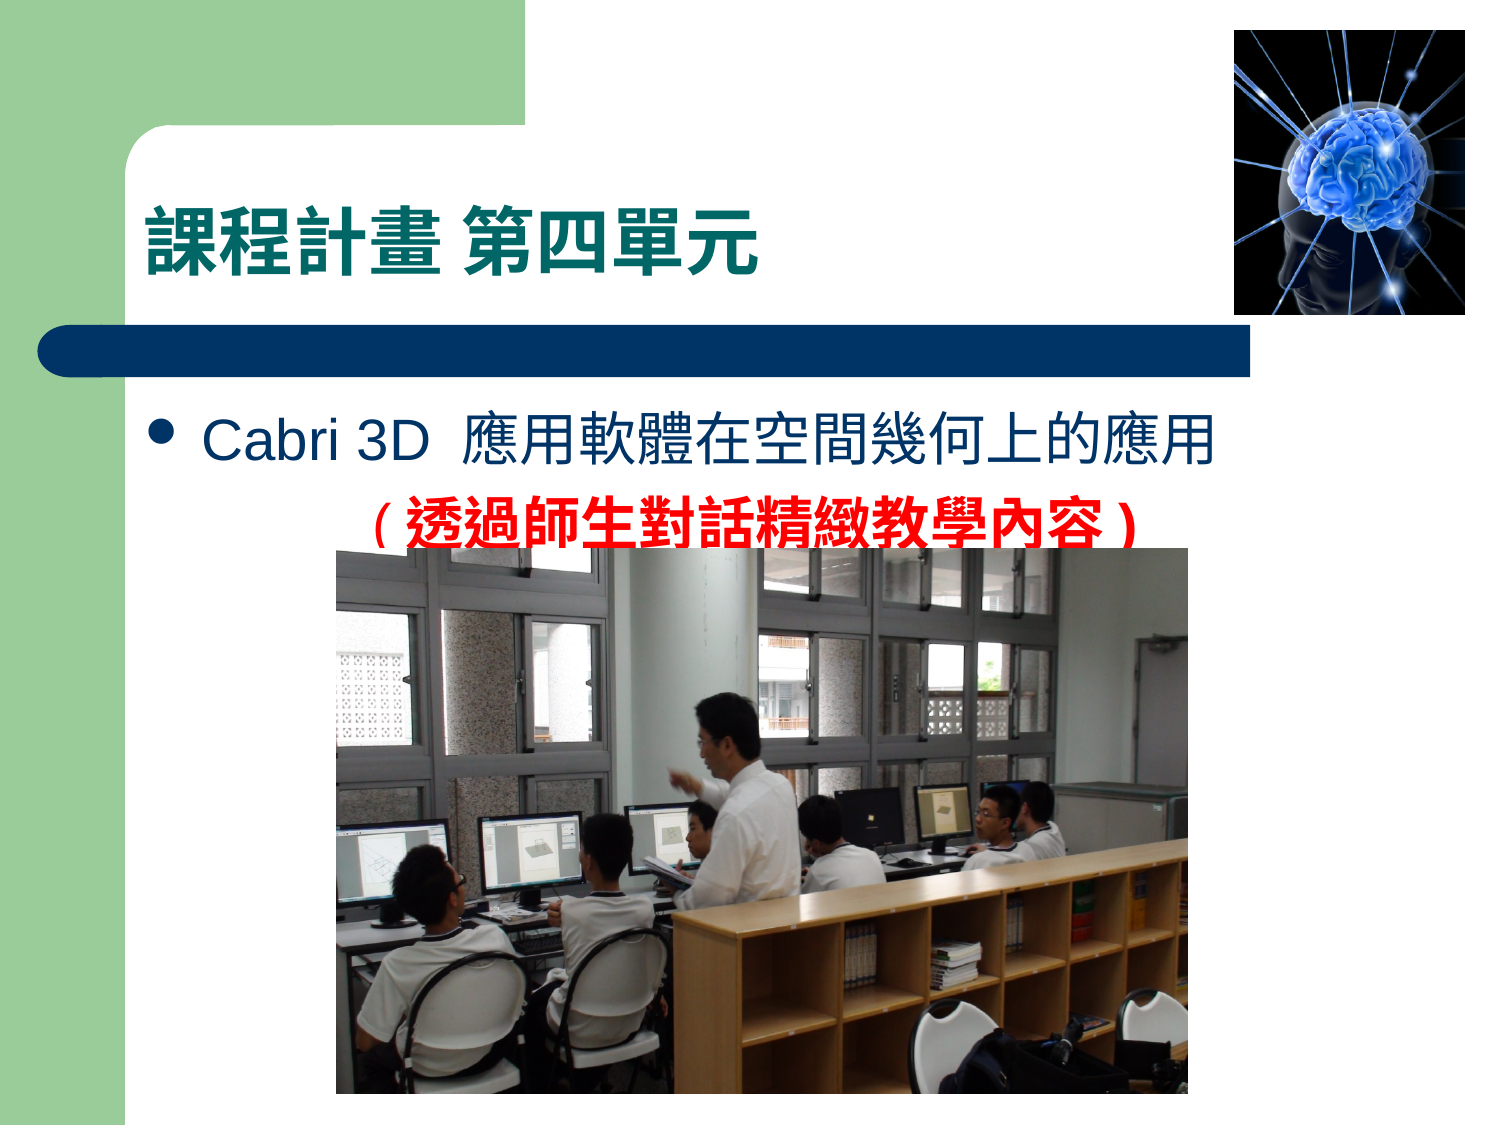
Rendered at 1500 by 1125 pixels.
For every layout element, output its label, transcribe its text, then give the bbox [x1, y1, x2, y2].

picture [1234, 30, 1465, 315]
picture [336, 548, 1188, 1094]
list Cabri 3D 應用軟體在空間幾何上的應用 (透過師生對話精緻教學內容) [137, 387, 1400, 999]
title 課程計畫 第四單元 [135, 137, 1234, 302]
